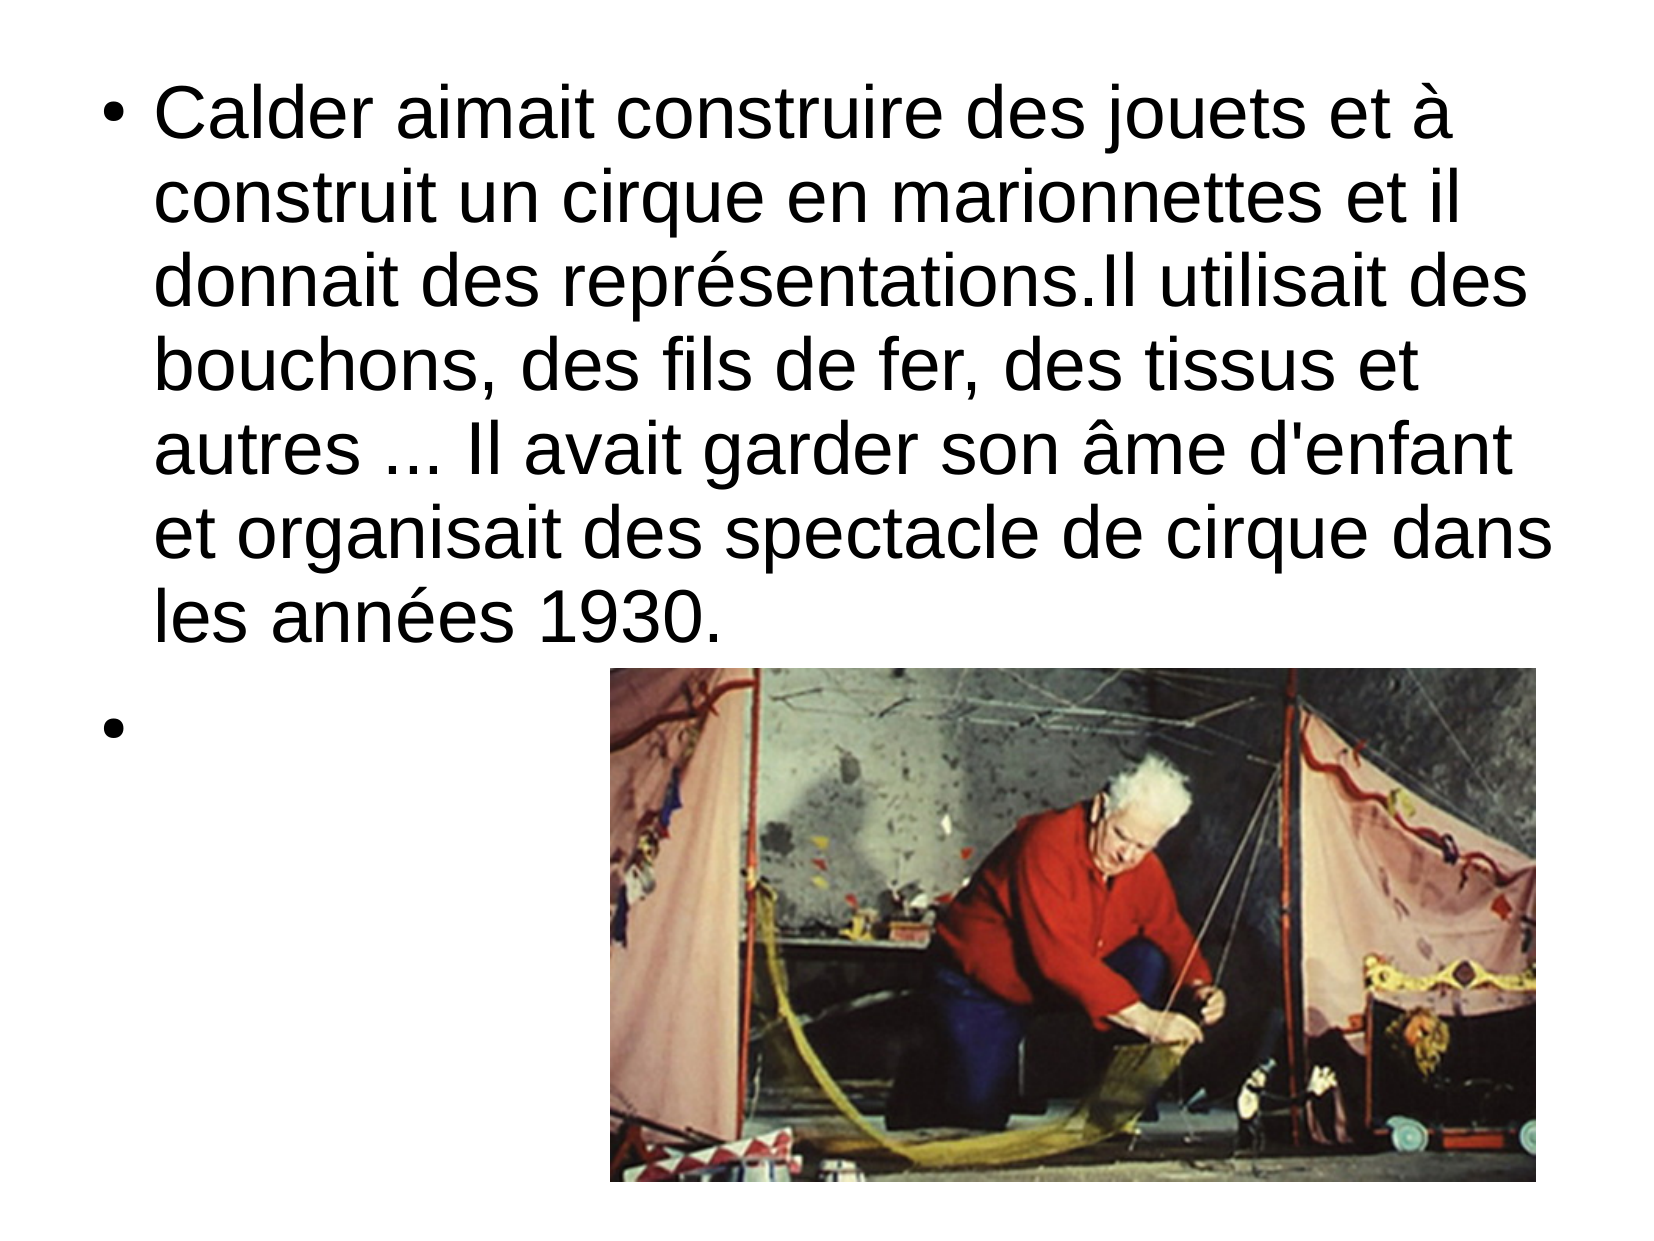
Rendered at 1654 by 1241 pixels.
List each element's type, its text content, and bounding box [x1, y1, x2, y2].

list Calder aimait construire des jouets et à construit un cirque en marionnettes et il donnait des représentations.Il utilisait des bouchons, des fils de fer, des tissus et autres ... Il avait garder son âme d'enfant et organisait des spectacle de cirque dans les années 1930. [82, 70, 1571, 791]
picture [610, 668, 1536, 1182]
